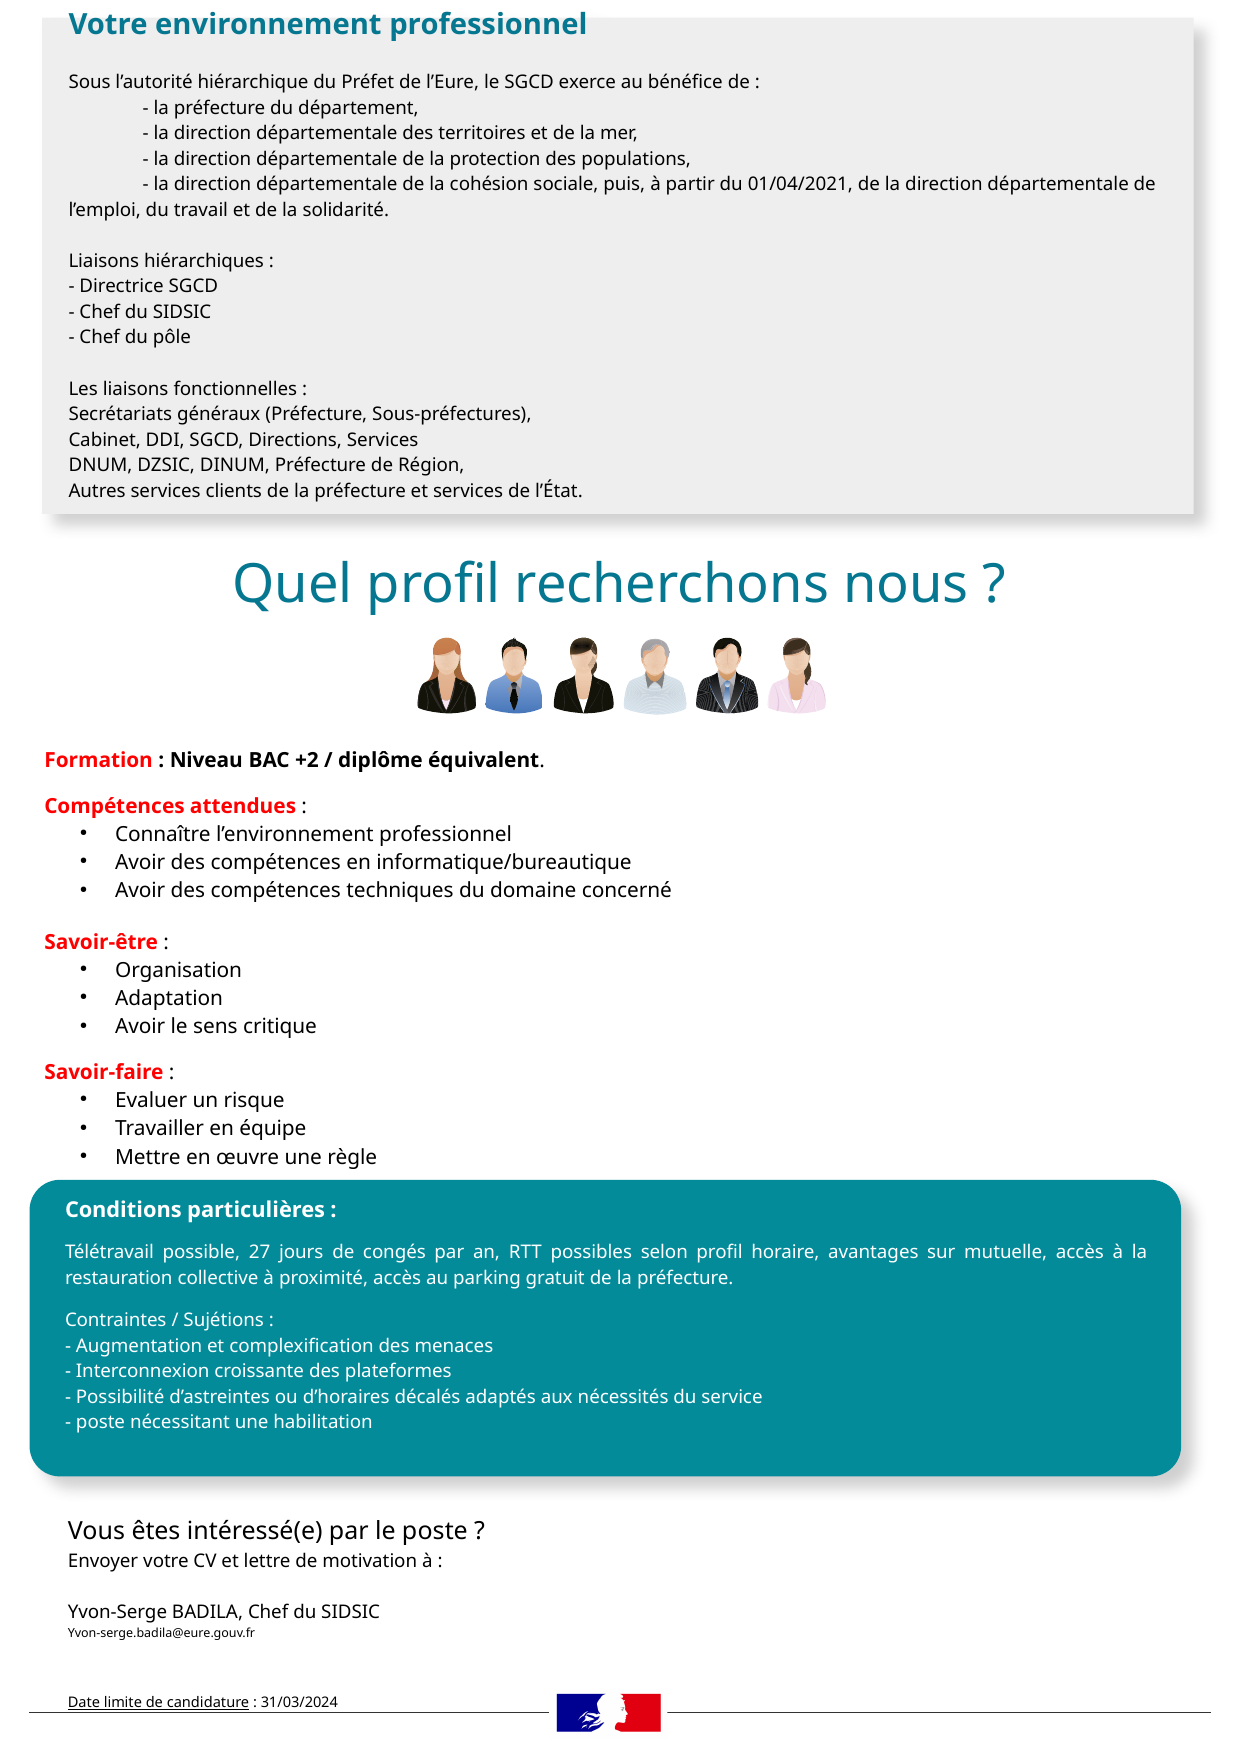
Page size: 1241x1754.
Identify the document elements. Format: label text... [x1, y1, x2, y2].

text_box Conditions particulières : Télétravail possible, 27 jours de congés par an, RTT possibles selon profil horaire, avantages sur mutuelle, accès à la restauration collective à proximité, accès au parking gratuit de la préfecture. Contraintes / Sujétions : - Augmentation et complexification des menaces - Interconnexion croissante des plateformes - Possibilité d’astreintes ou d’horaires décalés adaptés aux nécessités du service - poste nécessitant une habilitation [29, 1250, 1182, 1477]
picture [417, 637, 476, 714]
picture [485, 637, 543, 714]
text_box Formation : Niveau BAC +2 / diplôme équivalent. Compétences attendues : Connaître l’environnement professionnel Avoir des compétences en informatique/bureautique Avoir des compétences techniques du domaine concerné Savoir-être : Organisation Adaptation Avoir le sens critique Savoir-faire : Evaluer un risque Travailler en équipe Mettre en œuvre une règle [29, 738, 1211, 1250]
text_box Votre environnement professionnel Sous l’autorité hiérarchique du Préfet de l’Eure, le SGCD exerce au bénéfice de : - la préfecture du département, - la direction départementale des territoires et de la mer, - la direction départementale de la protection des populations, - la direction départementale de la cohésion sociale, puis, à partir du 01/04/2021, de la direction départementale de l’emploi, du travail et de la solidarité. Liaisons hiérarchiques : - Directrice SGCD - Chef du SIDSIC - Chef du pôle Les liaisons fonctionnelles : Secrétariats généraux (Préfecture, Sous-préfectures), Cabinet, DDI, SGCD, Directions, Services DNUM, DZSIC, DINUM, Préfecture de Région, Autres services clients de la préfecture et services de l’État. [42, 17, 1194, 514]
text_box Quel profil recherchons nous ? [0, 537, 1241, 619]
text_box Vous êtes intéressé(e) par le poste ? Envoyer votre CV et lettre de motivation à : Yvon-Serge BADILA, Chef du SIDSIC Yvon-serge.badila@eure.gouv.fr Date limite de candidature : 31/03/2024 [53, 1505, 1205, 1698]
picture [623, 638, 687, 715]
picture [553, 637, 614, 714]
picture [549, 1689, 668, 1739]
picture [767, 637, 826, 714]
picture [696, 637, 759, 714]
